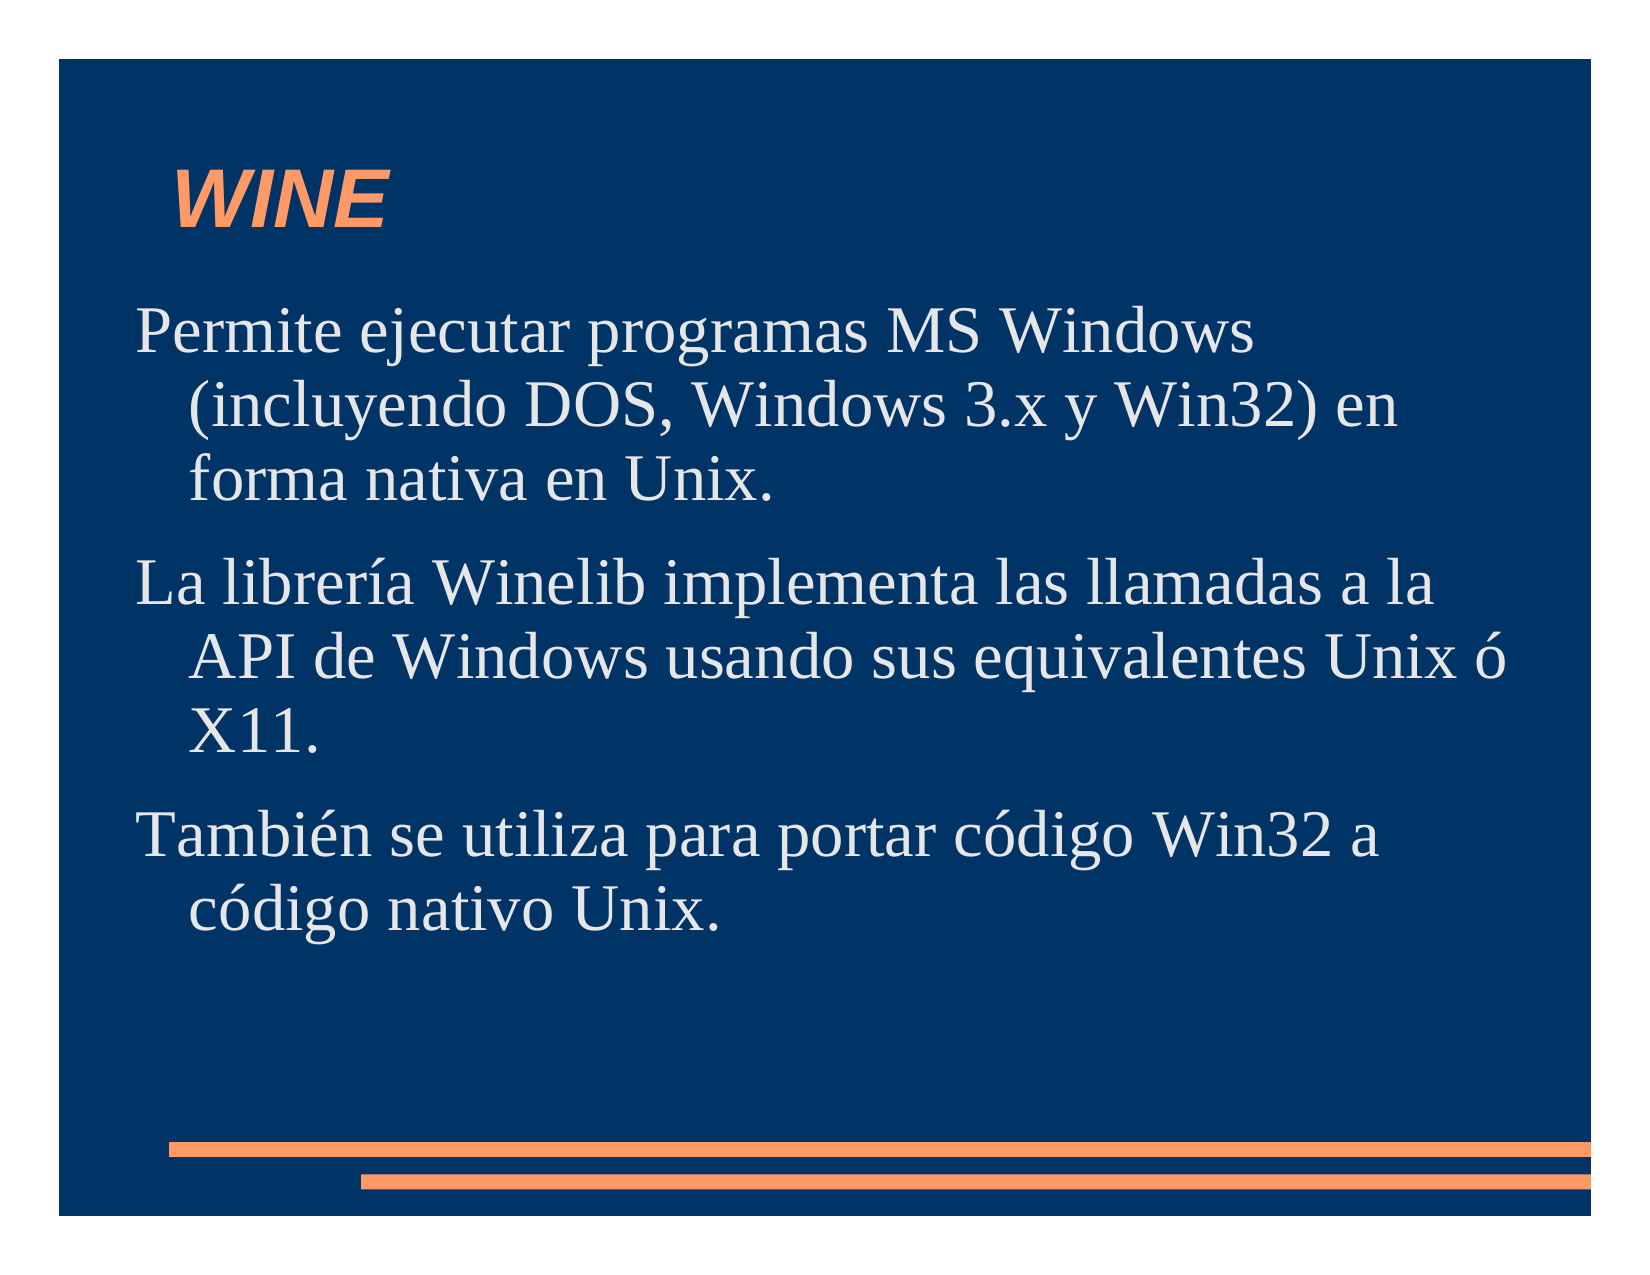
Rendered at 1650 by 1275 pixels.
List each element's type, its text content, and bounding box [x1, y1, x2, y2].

list Permite ejecutar programas MS Windows (incluyendo DOS, Windows 3.x y Win32) en forma nativa en Unix. La librería Winelib implementa las llamadas a la API de Windows usando sus equivalentes Unix ó X11. También se utiliza para portar código Win32 a código nativo Unix. [118, 293, 1536, 1049]
title WINE [171, 102, 1480, 293]
